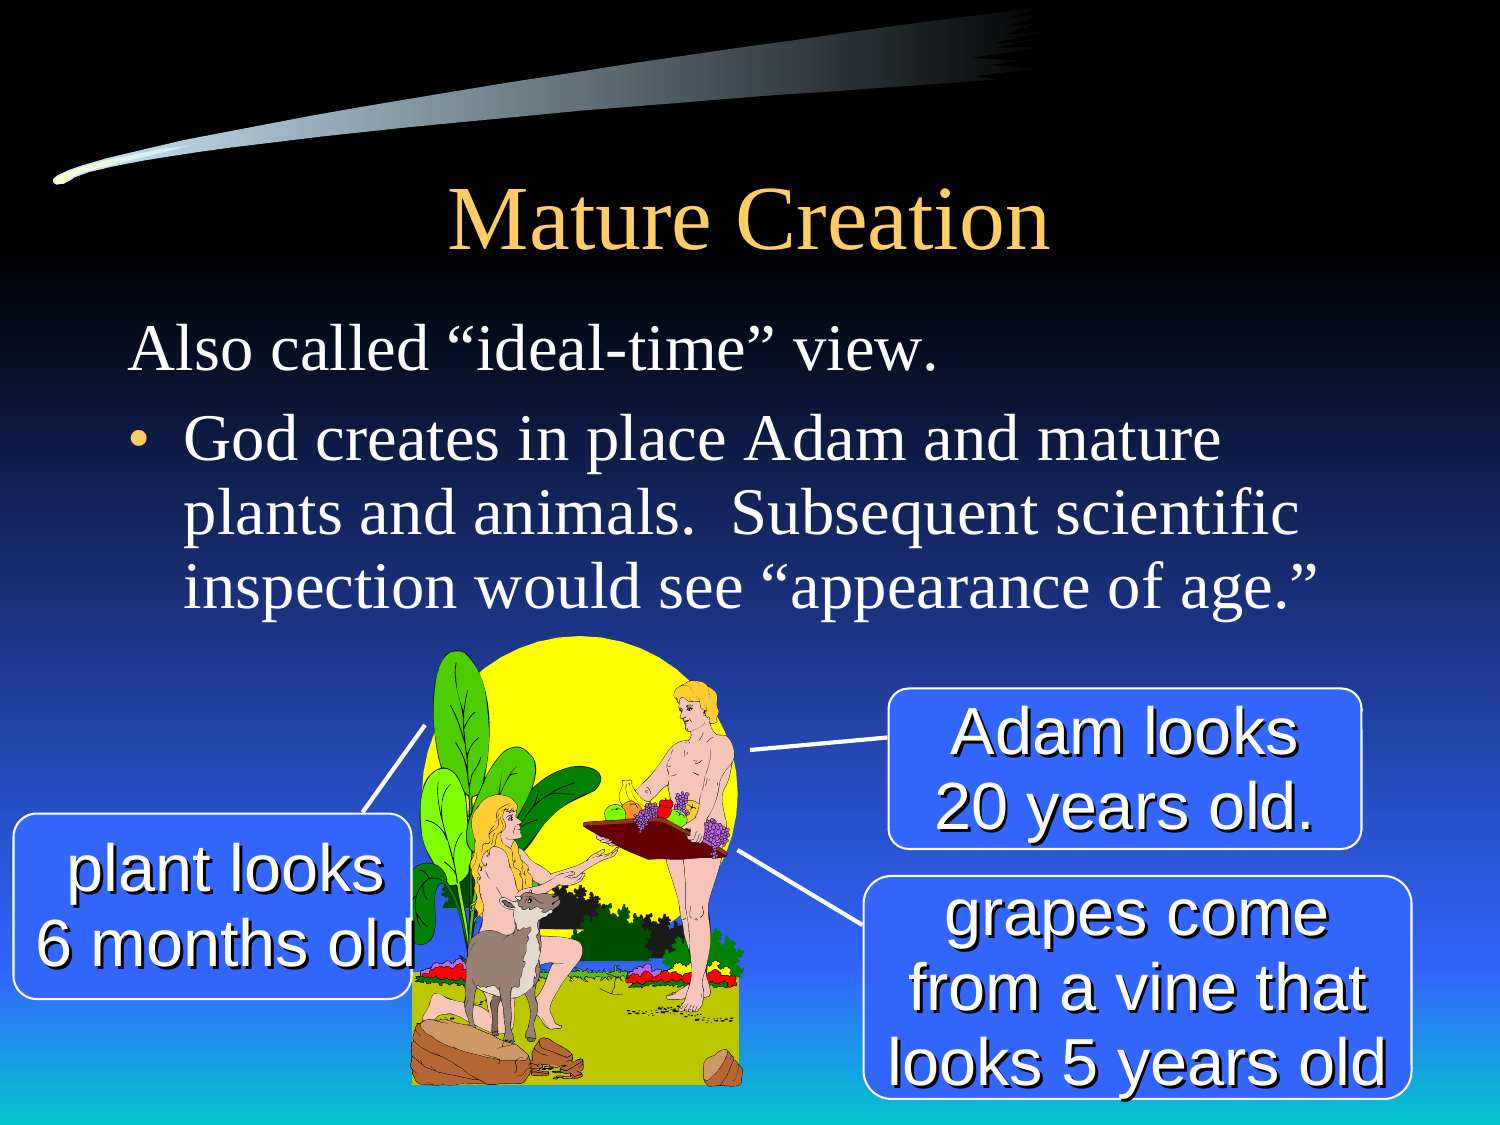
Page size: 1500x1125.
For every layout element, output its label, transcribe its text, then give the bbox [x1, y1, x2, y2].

title Mature Creation [112, 124, 1388, 303]
list Also called “ideal-time” view. God creates in place Adam and mature plants and animals. Subsequent scientific inspection would see “appearance of age.” [112, 303, 1388, 654]
picture [399, 633, 747, 1086]
text_box grapes come from a vine that looks 5 years old [863, 875, 1412, 1099]
text_box plant looks 6 months old [13, 813, 412, 1000]
text_box Adam looks 20 years old. [888, 688, 1362, 849]
